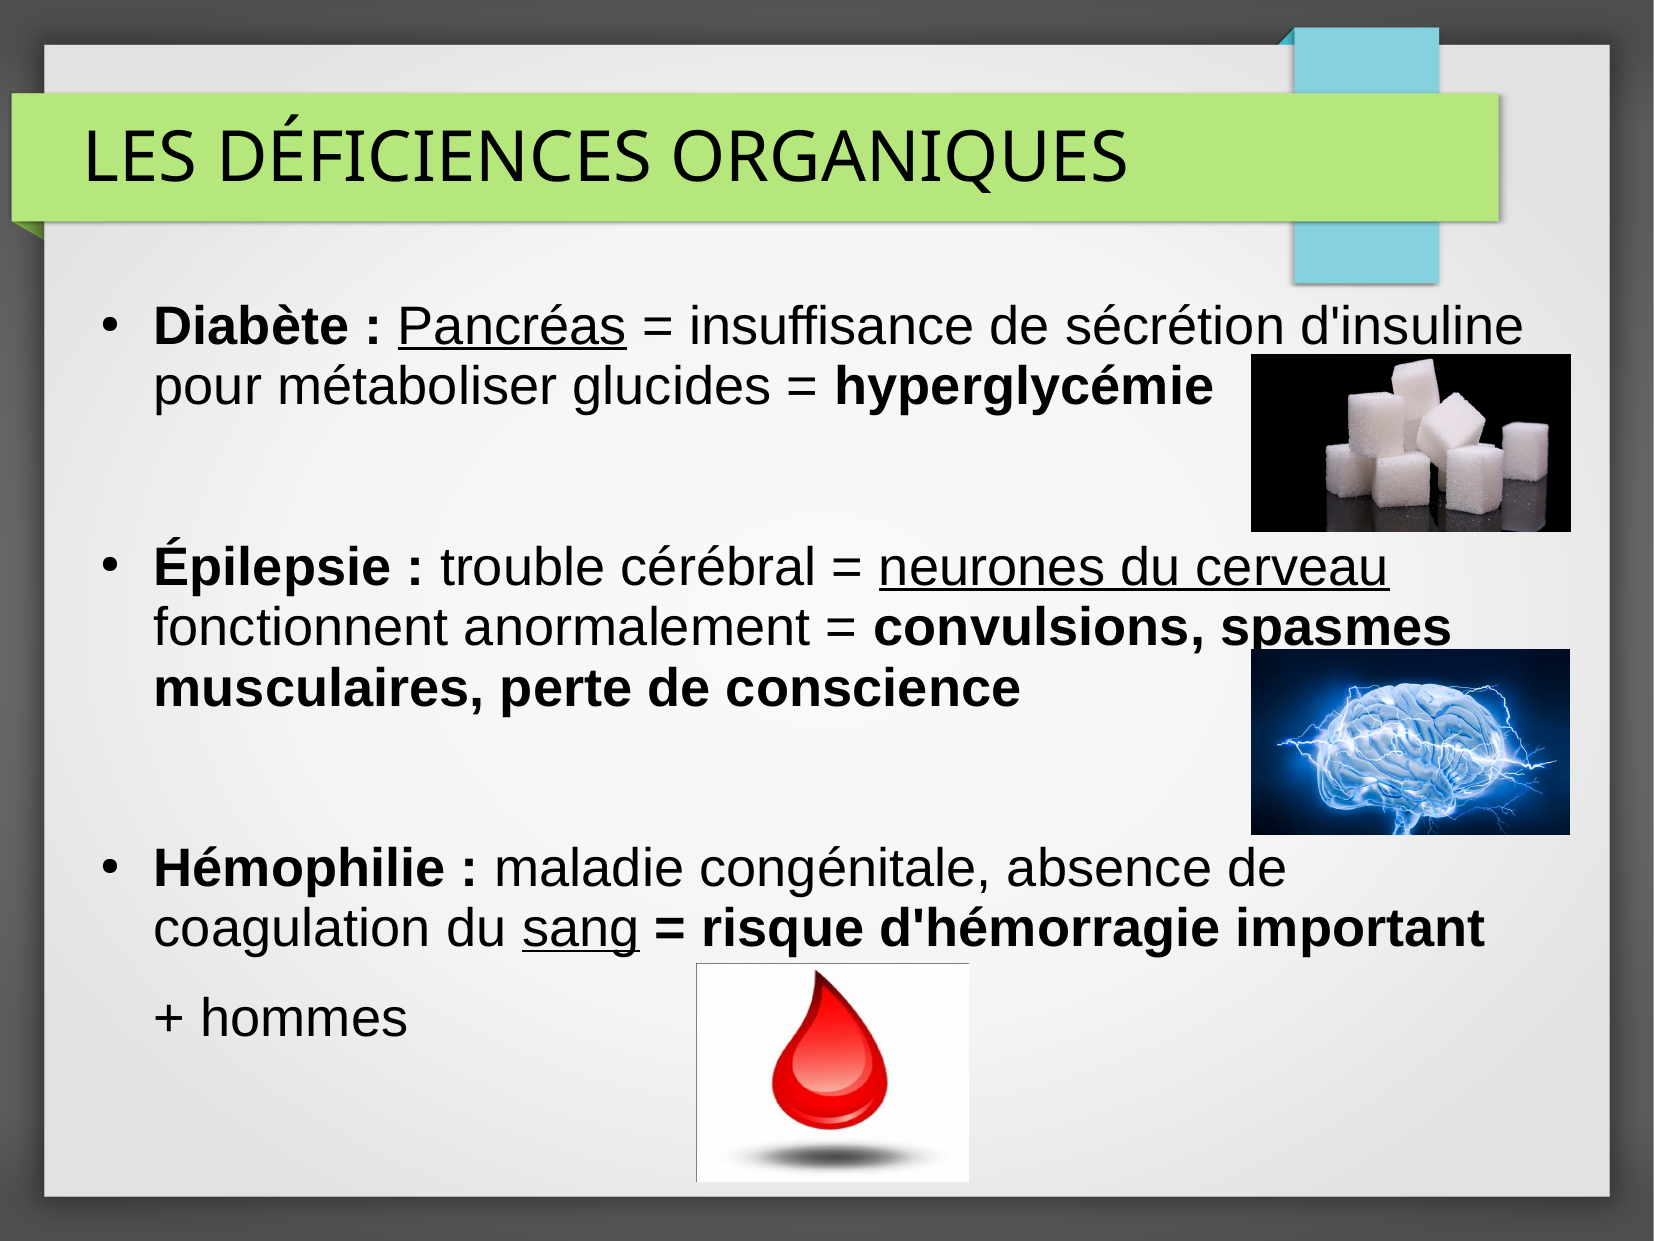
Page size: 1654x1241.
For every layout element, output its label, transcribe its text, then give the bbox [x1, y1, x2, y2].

title LES DÉFICIENCES ORGANIQUES [82, 94, 1359, 213]
list Diabète : Pancréas = insuffisance de sécrétion d'insuline pour métaboliser glucides = hyperglycémie Épilepsie : trouble cérébral = neurones du cerveau fonctionnent anormalement = convulsions, spasmes musculaires, perte de conscience Hémophilie : maladie congénitale, absence de coagulation du sang = risque d'hémorragie important + hommes [82, 295, 1536, 1099]
picture [0, 0, 1654, 1241]
